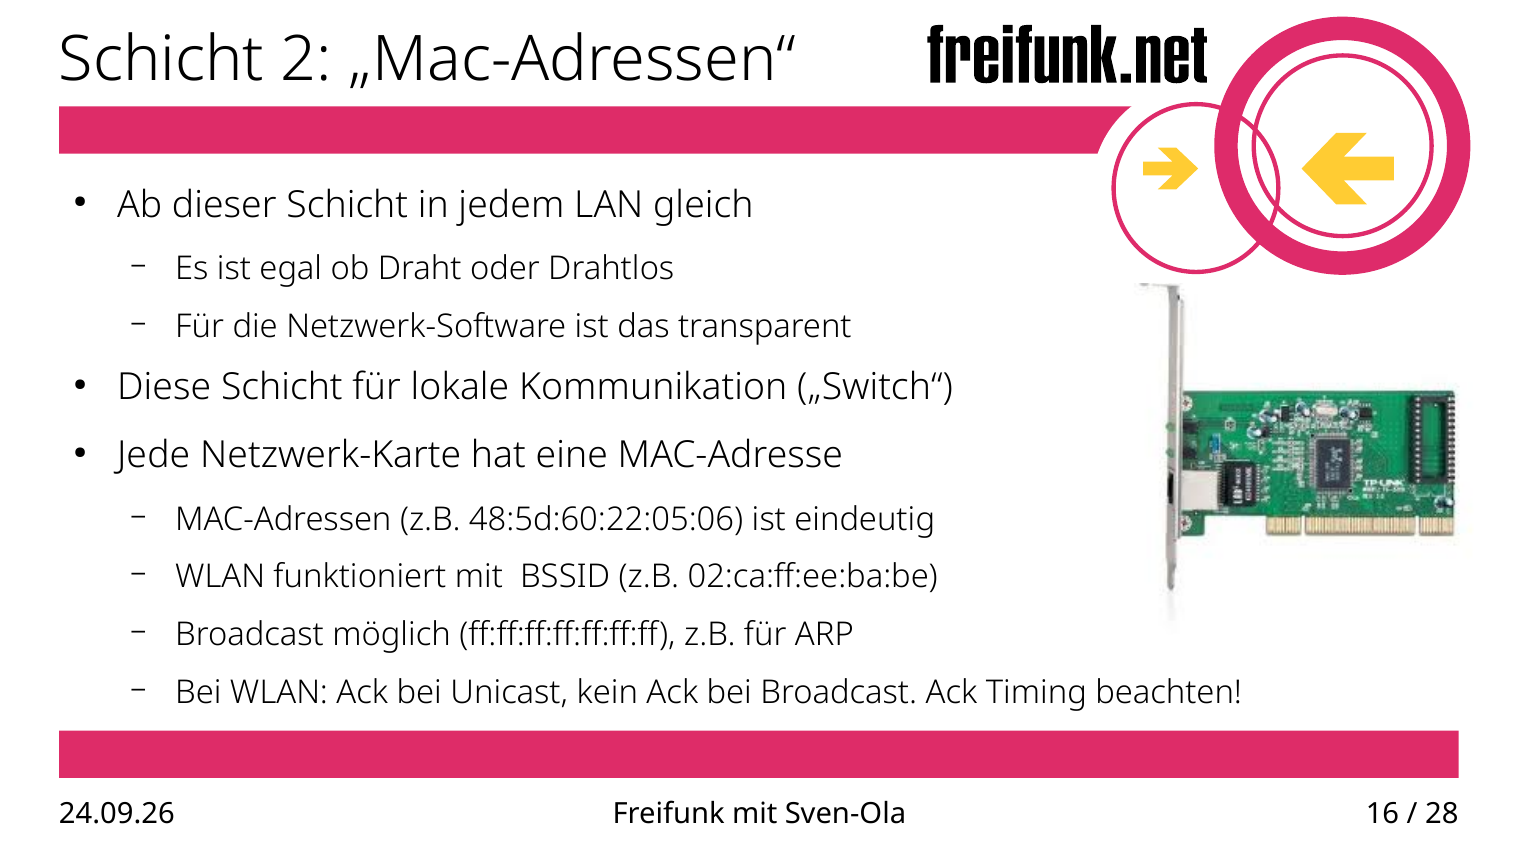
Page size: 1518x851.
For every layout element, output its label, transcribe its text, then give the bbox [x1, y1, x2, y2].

picture [1122, 283, 1474, 635]
title Schicht 2: „Mac-Adressen“ [59, 20, 910, 92]
list Ab dieser Schicht in jedem LAN gleich Es ist egal ob Draht oder Drahtlos Für die Netzwerk-Software ist das transparent Diese Schicht für lokale Kommunikation („Switch“) Jede Netzwerk-Karte hat eine MAC-Adresse MAC-Adressen (z.B. 48:5d:60:22:05:06) ist eindeutig WLAN funktioniert mit BSSID (z.B. 02:ca:ff:ee:ba:be) Broadcast möglich (ff:ff:ff:ff:ff:ff:ff), z.B. für ARP Bei WLAN: Ack bei Unicast, kein Ack bei Broadcast. Ack Timing beachten! [59, 177, 1459, 721]
